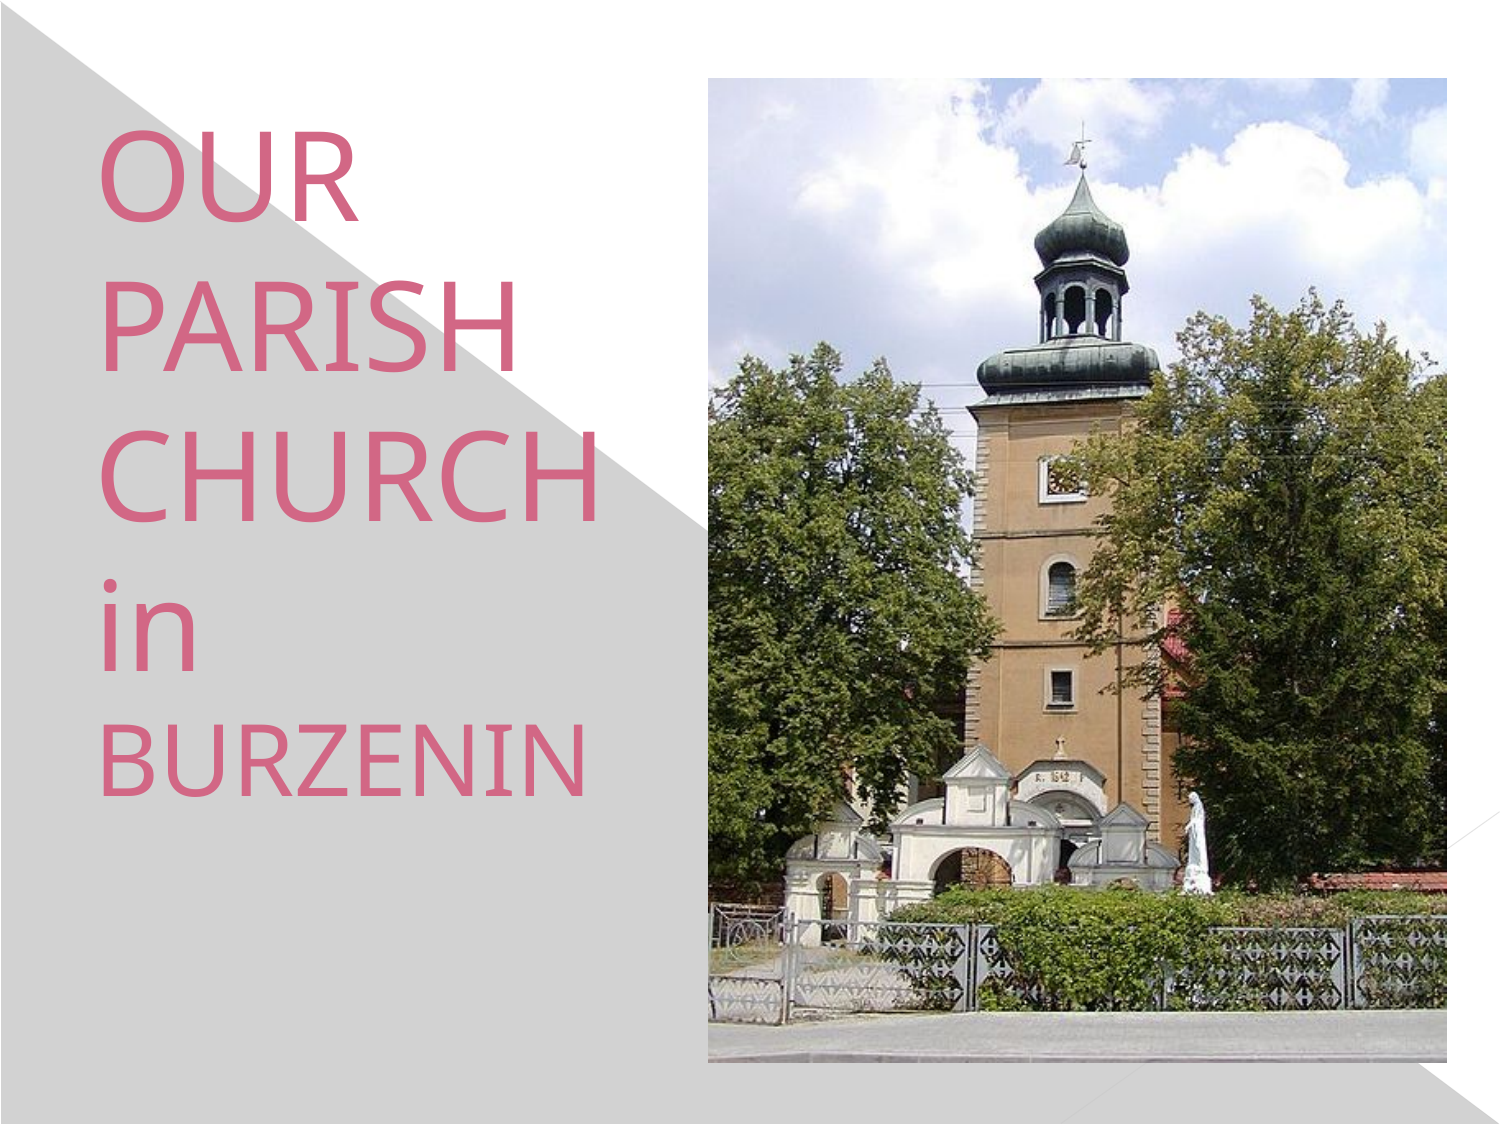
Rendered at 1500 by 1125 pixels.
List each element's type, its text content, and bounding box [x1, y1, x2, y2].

title OUR PARISH CHURCH in BURZENIN [0, 88, 680, 905]
picture [708, 78, 1447, 1063]
